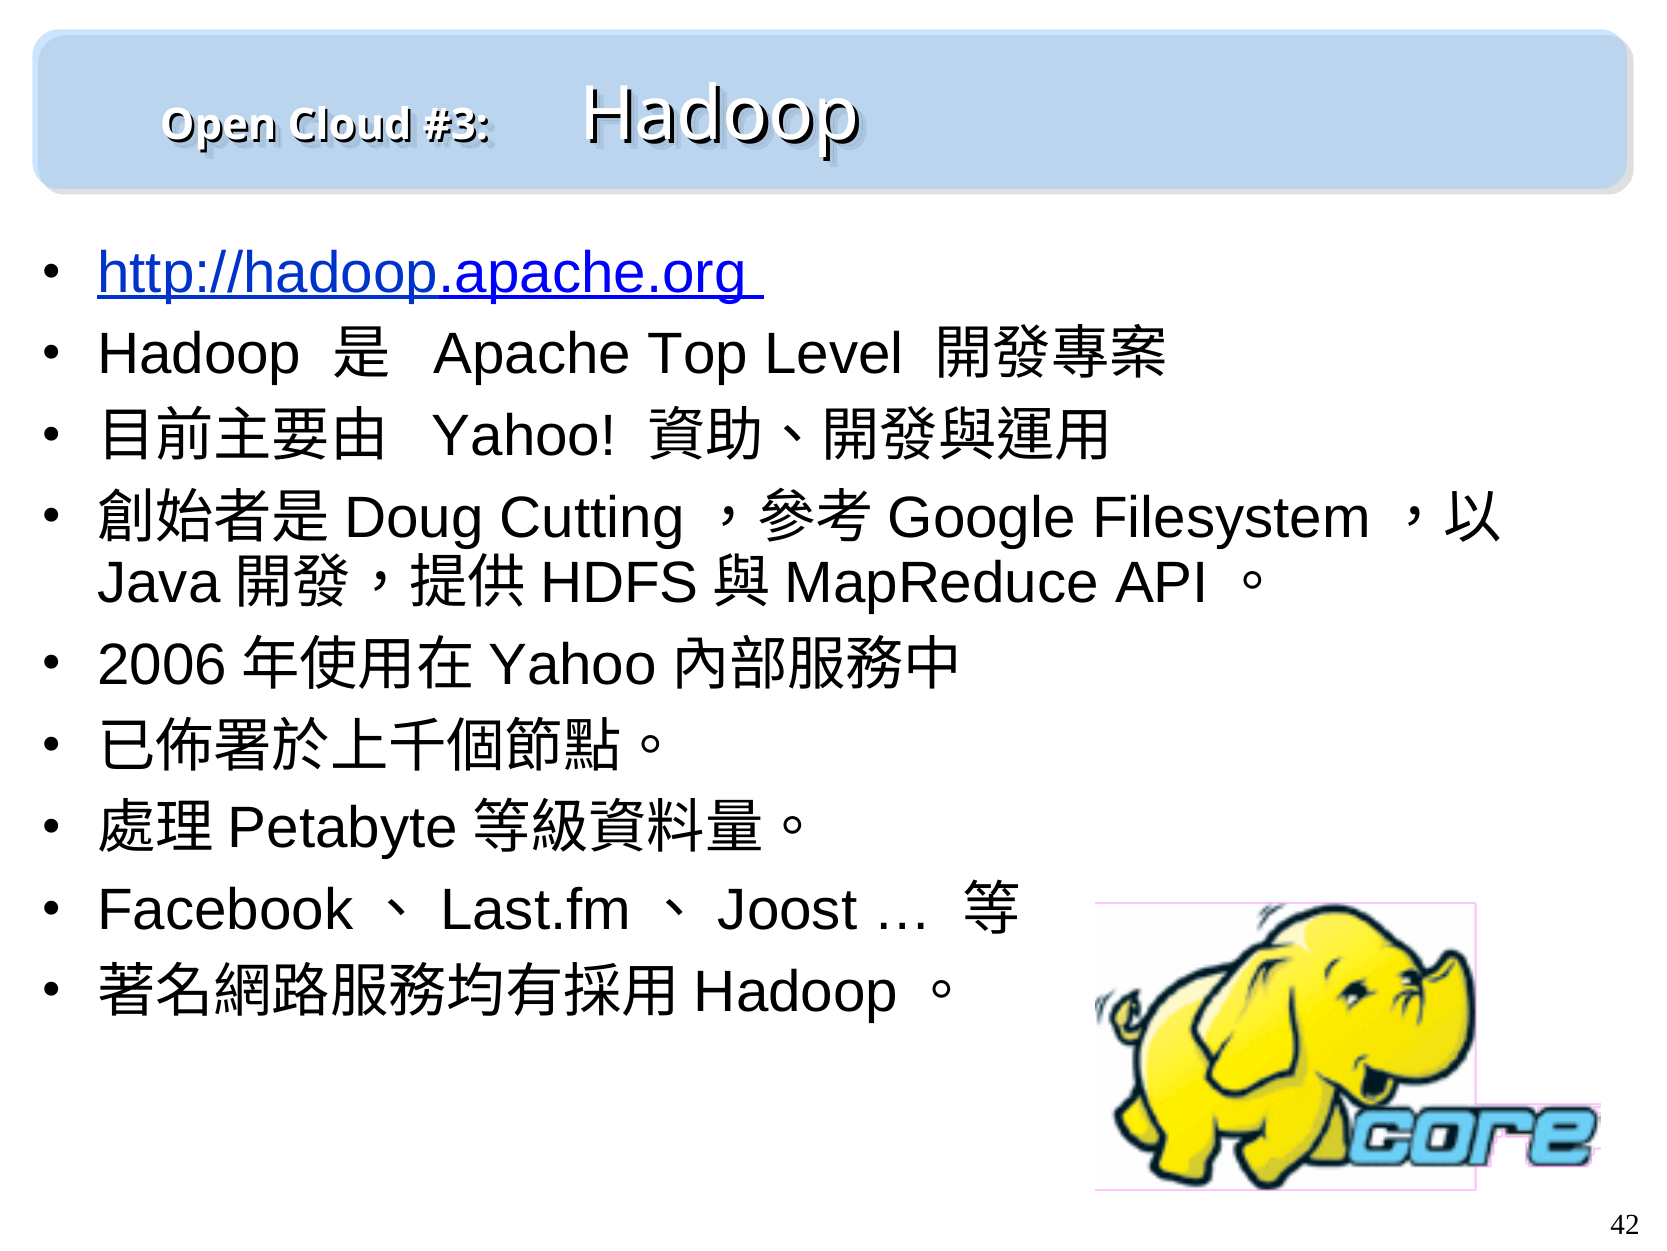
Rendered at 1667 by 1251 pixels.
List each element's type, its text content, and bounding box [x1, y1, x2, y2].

text_box Open Cloud #3: Hadoop [32, 29, 1628, 189]
picture [1095, 898, 1601, 1195]
text_box http://hadoop.apache.org Hadoop 是 Apache Top Level 開發專案 目前主要由 Yahoo! 資助、開發與運用 創始者是Doug Cutting，參考Google Filesystem，以Java開發，提供HDFS與MapReduce API。 2006年使用在Yahoo內部服務中 已佈署於上千個節點。 處理Petabyte等級資料量。 Facebook、Last.fm、Joost … 等 著名網路服務均有採用Hadoop。 [41, 236, 1607, 1155]
